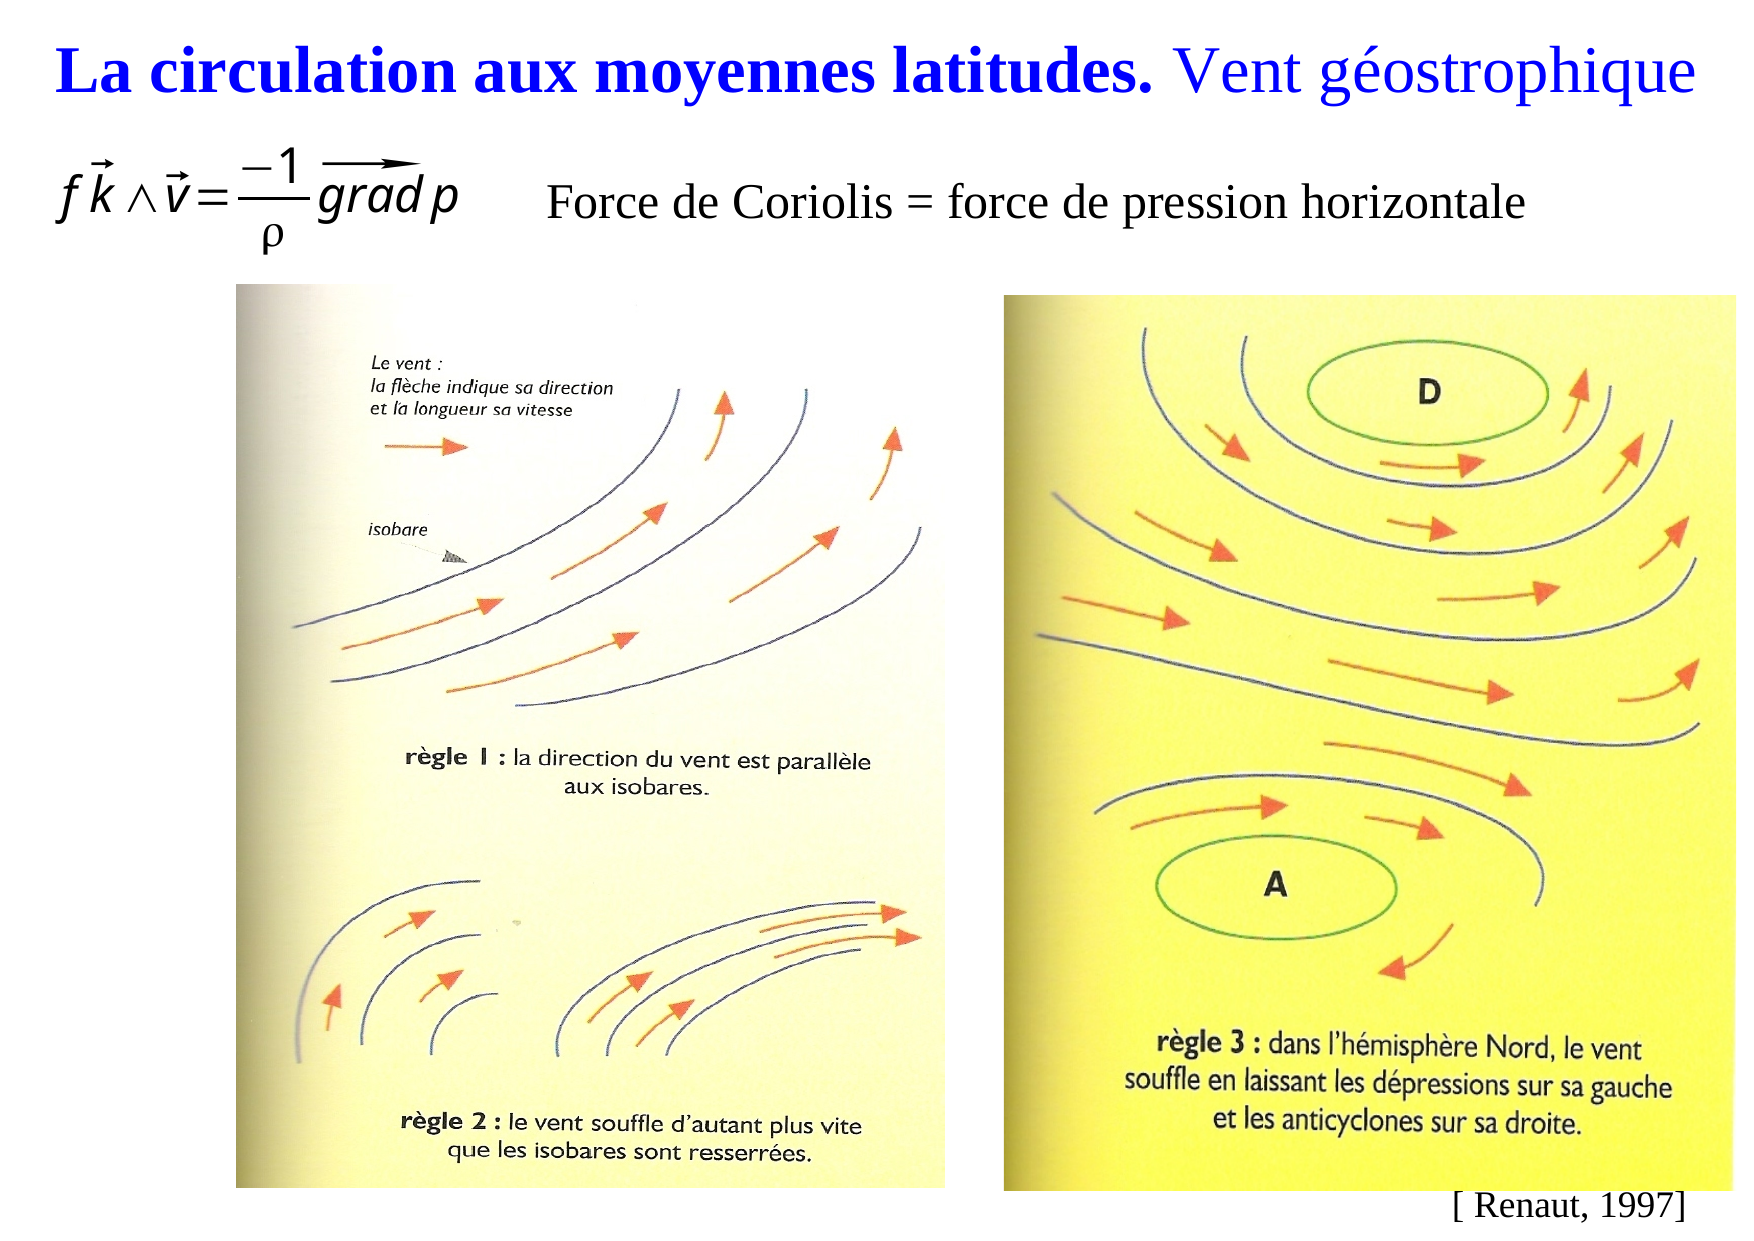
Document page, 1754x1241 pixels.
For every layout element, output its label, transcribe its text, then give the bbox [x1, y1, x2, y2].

chart [54, 136, 470, 264]
text_box [ Renaut, 1997] [1451, 1184, 1719, 1226]
picture [1003, 295, 1737, 1191]
text_box La circulation aux moyennes latitudes. Vent géostrophique [0, 0, 1754, 116]
picture [236, 284, 945, 1188]
text_box Force de Coriolis = force de pression horizontale [531, 147, 1566, 232]
